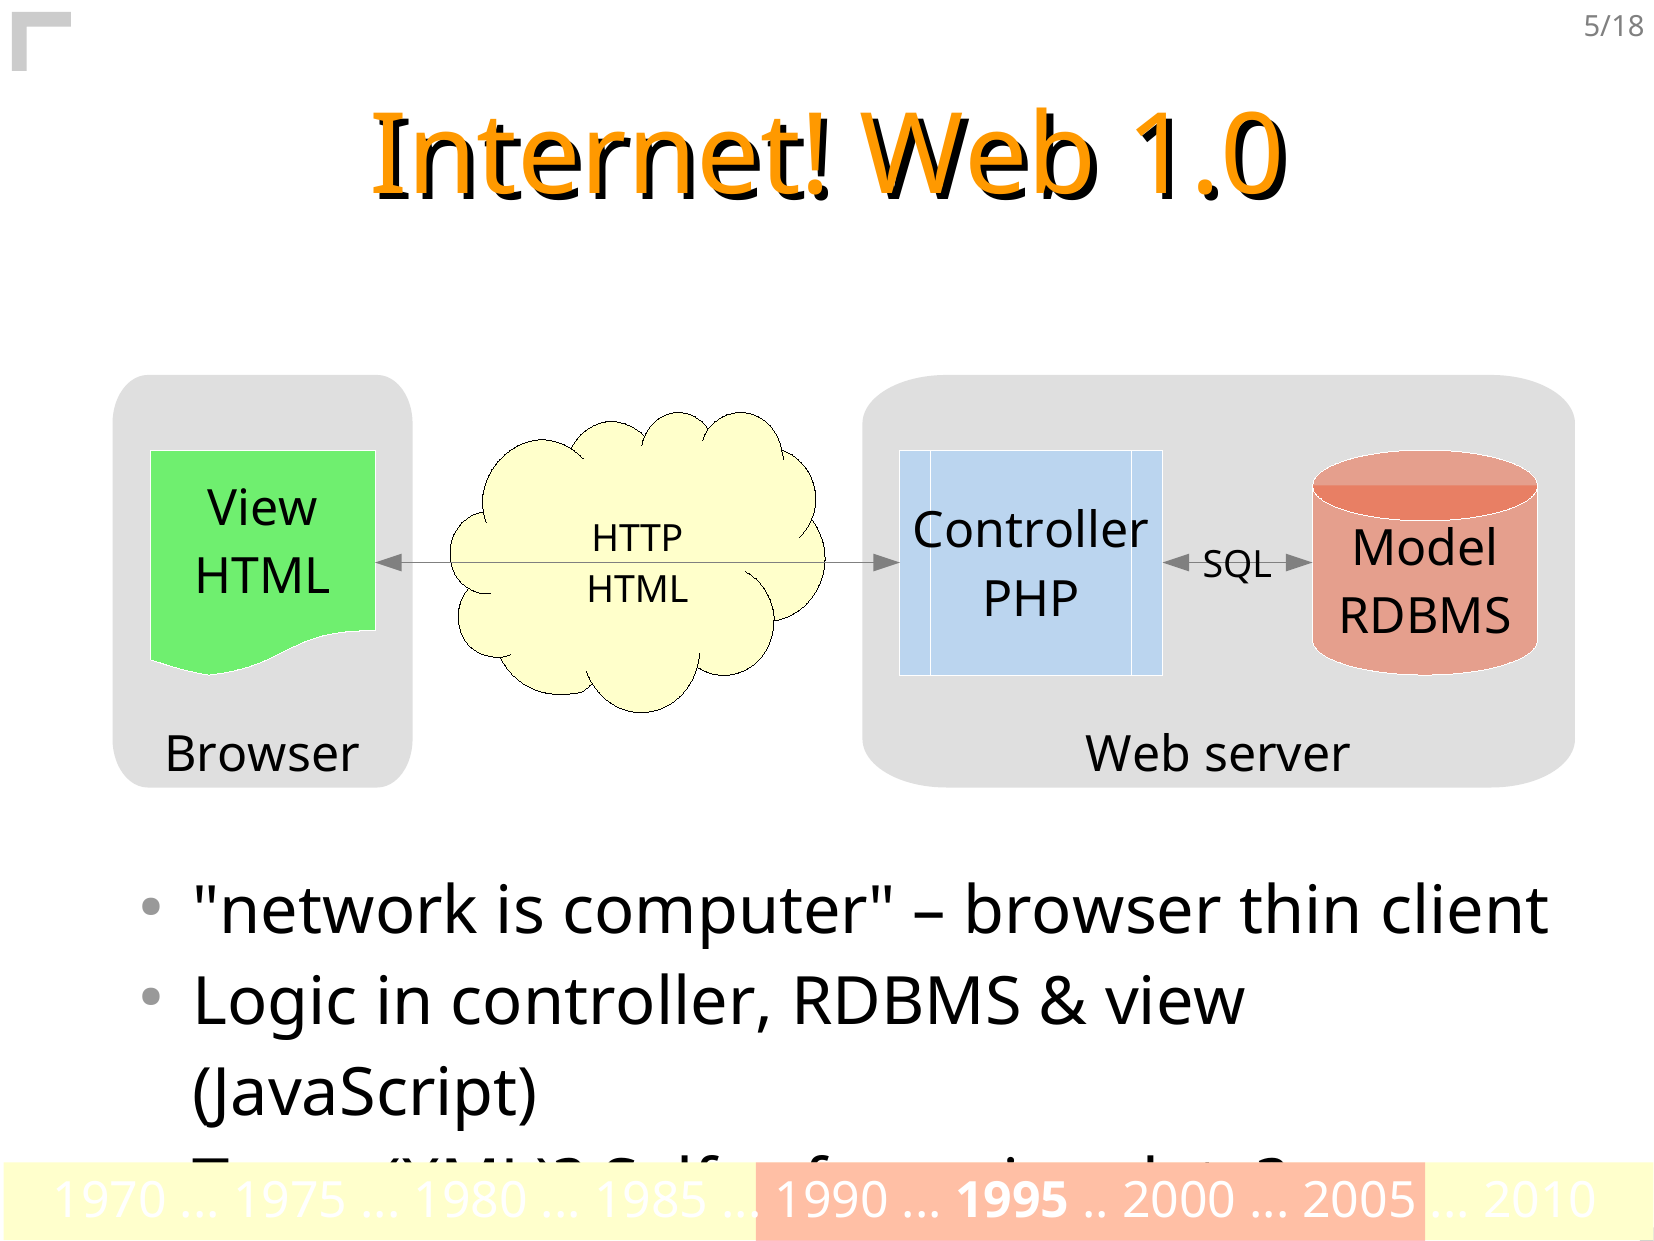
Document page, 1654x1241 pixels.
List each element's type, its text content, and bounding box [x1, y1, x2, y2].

text_box [450, 412, 826, 562]
text_box Controller PHP [900, 450, 1163, 676]
text_box [3, 1162, 1654, 1241]
text_box 1970 ... 1975 ... 1980 ... 1985 ... 1990 ... 1995 .. 2000 ... 2005 ... 2010 [0, 1159, 1651, 1238]
text_box Browser [112, 374, 413, 788]
text_box [451, 563, 825, 713]
text_box Model RDBMS [1312, 450, 1538, 676]
title Internet! Web 1.0 [121, 46, 1534, 254]
text_box View HTML [150, 450, 376, 676]
list "network is computer" – browser thin client Logic in controller, RDBMS & view (JavaScript) Trees (XML)? Self-referencing data? [121, 862, 1561, 1132]
text_box Web server [862, 374, 1576, 788]
